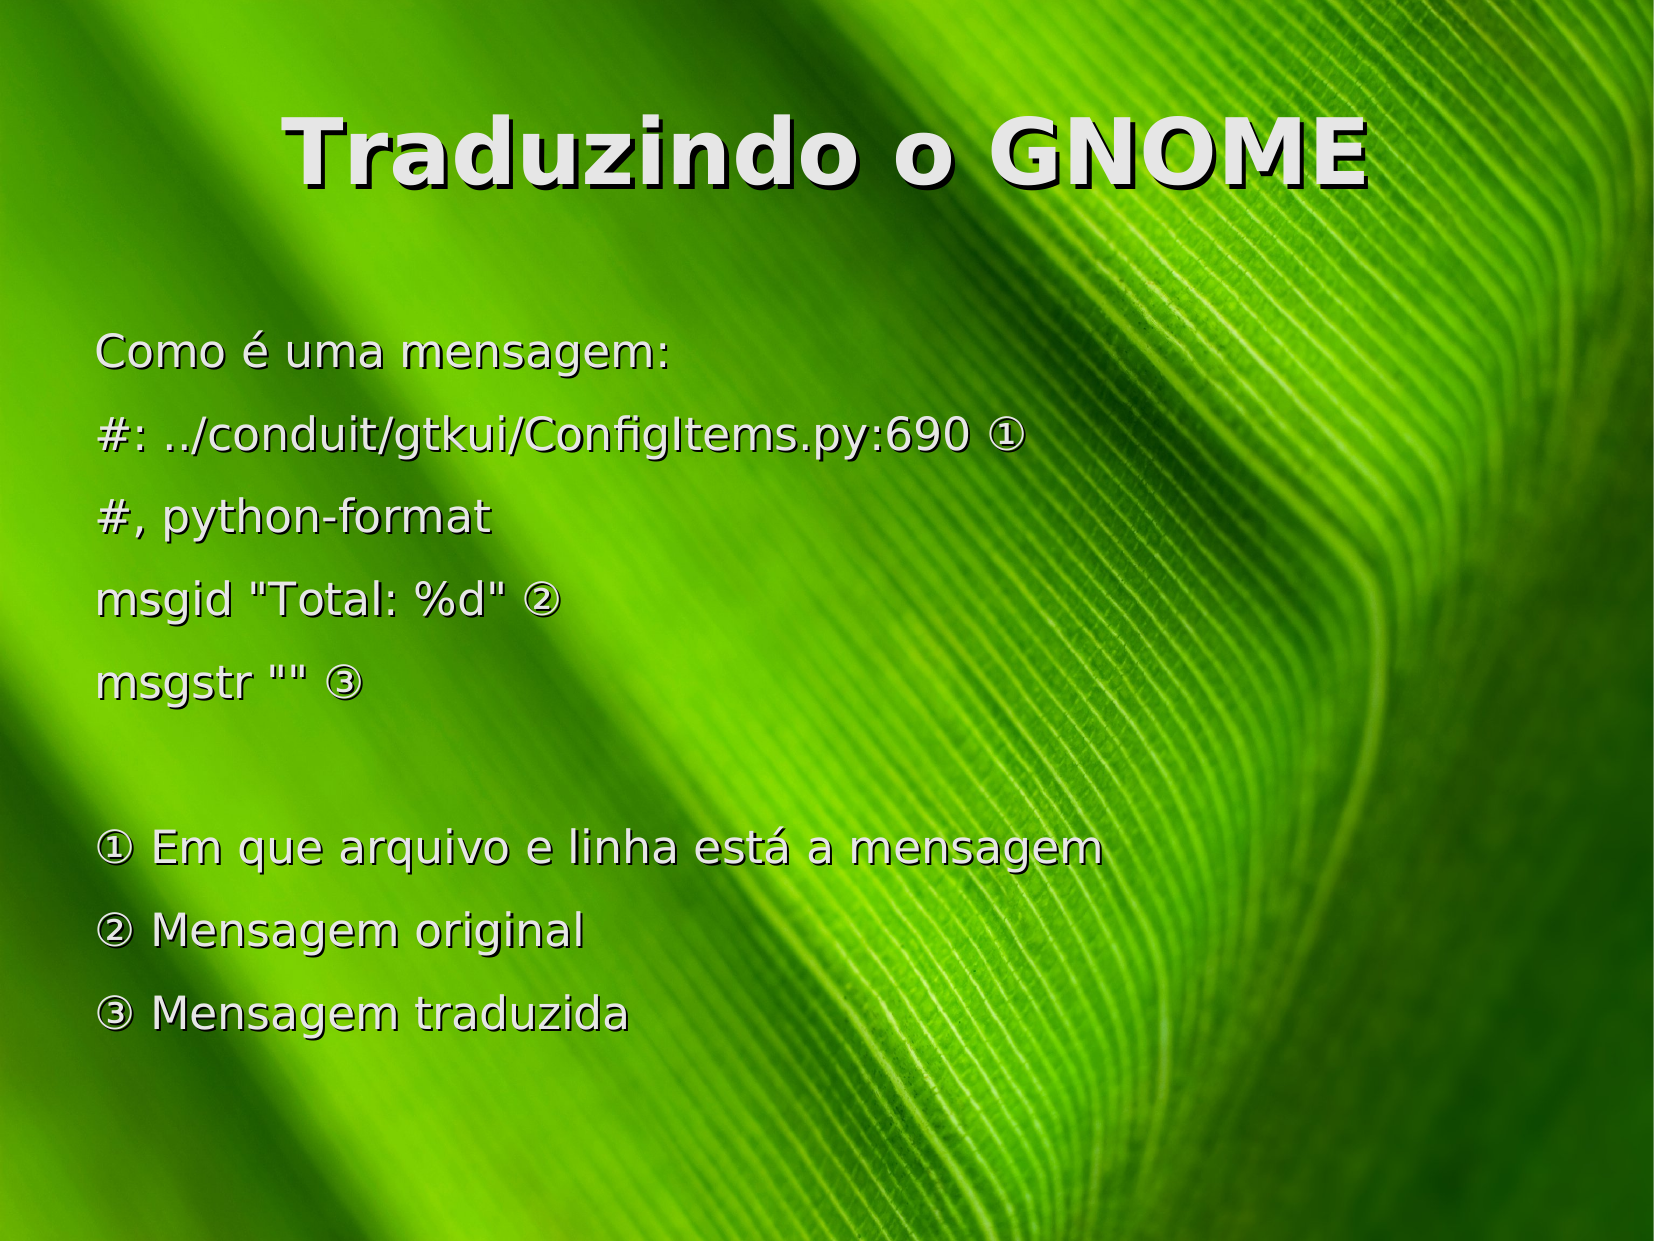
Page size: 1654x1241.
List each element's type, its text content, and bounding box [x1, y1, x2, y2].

title Traduzindo o GNOME [82, 49, 1571, 257]
list Como é uma mensagem: #: ../conduit/gtkui/ConfigItems.py:690 ① #, python-format msgid "Total: %d" ② msgstr "" ③ ① Em que arquivo e linha está a mensagem ② Mensagem original ③ Mensagem traduzida [76, 324, 1565, 1144]
picture [0, 0, 1654, 1241]
